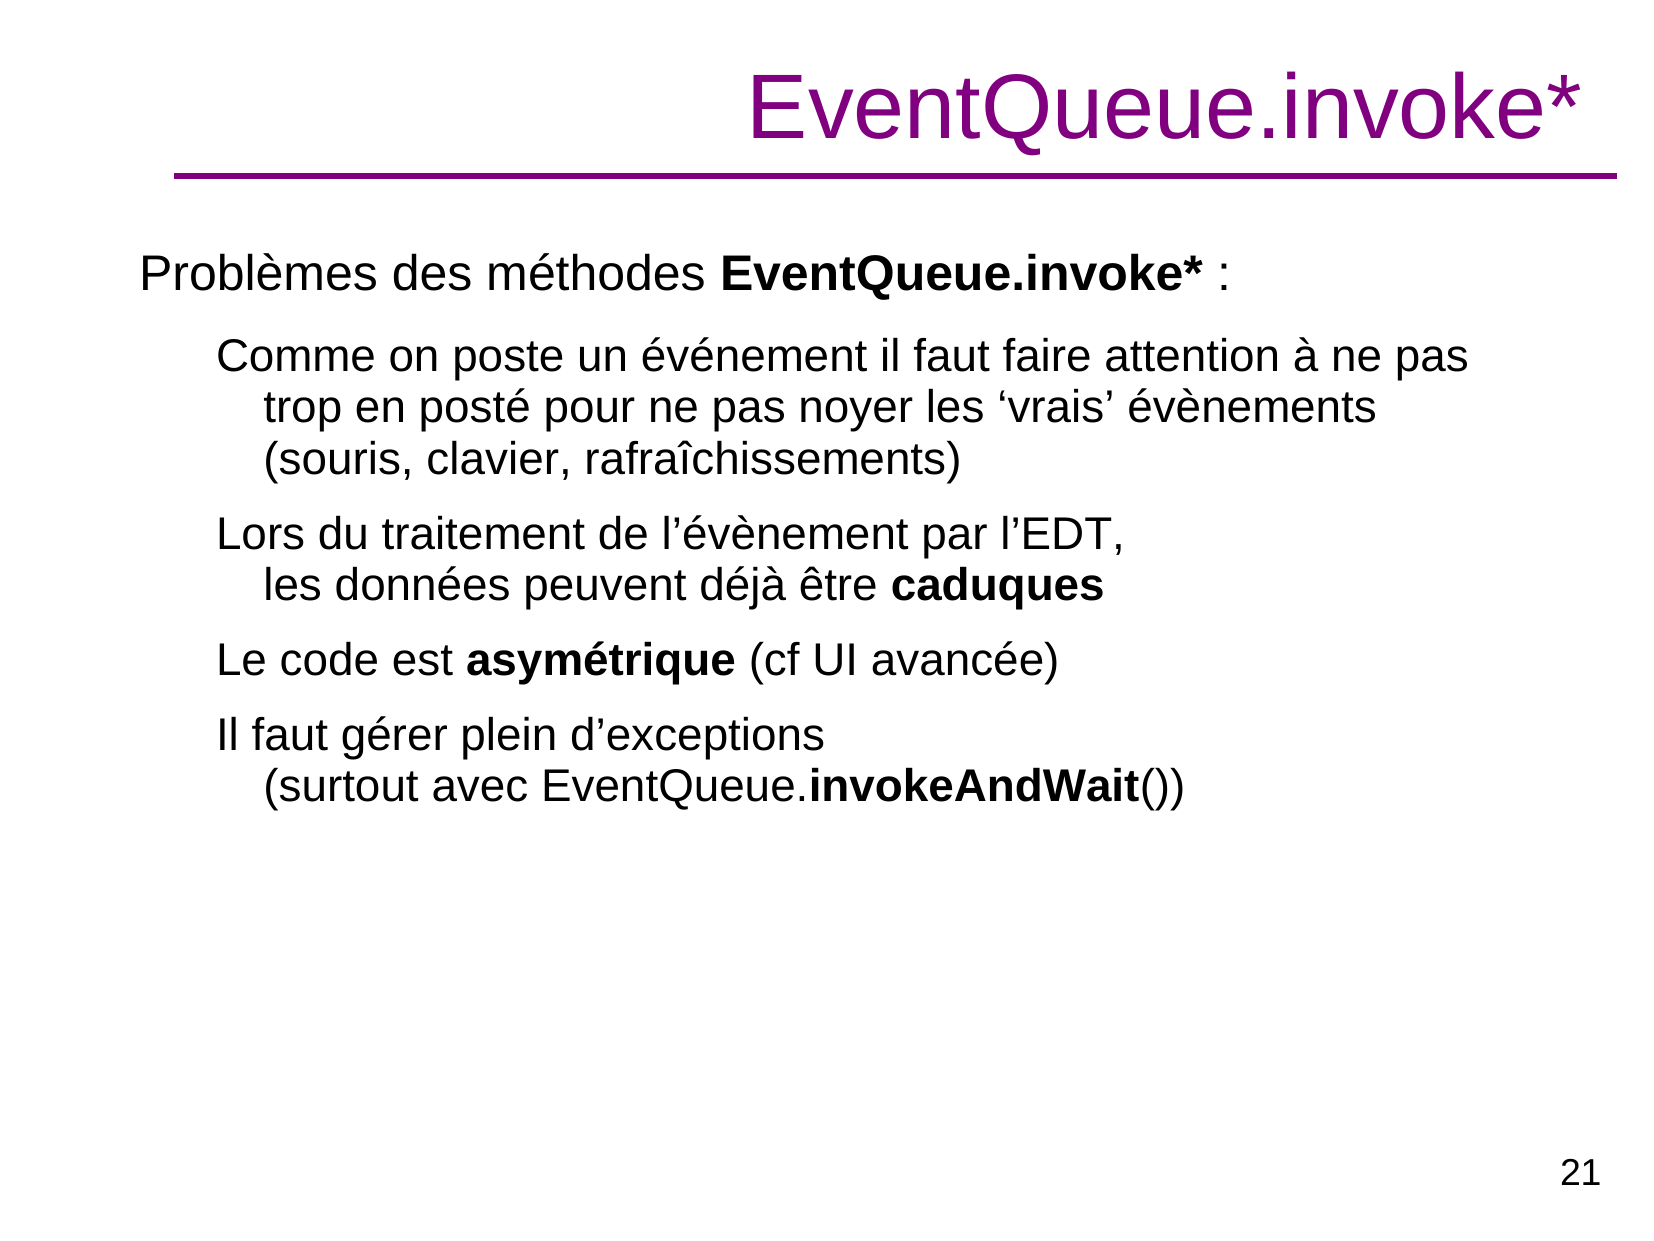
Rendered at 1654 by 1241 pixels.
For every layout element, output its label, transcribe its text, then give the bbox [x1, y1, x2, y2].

title EventQueue.invoke* [84, 55, 1584, 159]
list Problèmes des méthodes EventQueue.invoke* : Comme on poste un événement il faut faire attention à ne pas trop en posté pour ne pas noyer les ‘vrais’ évènements (souris, clavier, rafraîchissements) Lors du traitement de l’évènement par l’EDT, les données peuvent déjà être caduques Le code est asymétrique (cf UI avancée) Il faut gérer plein d’exceptions (surtout avec EventQueue.invokeAndWait()) [121, 244, 1534, 912]
